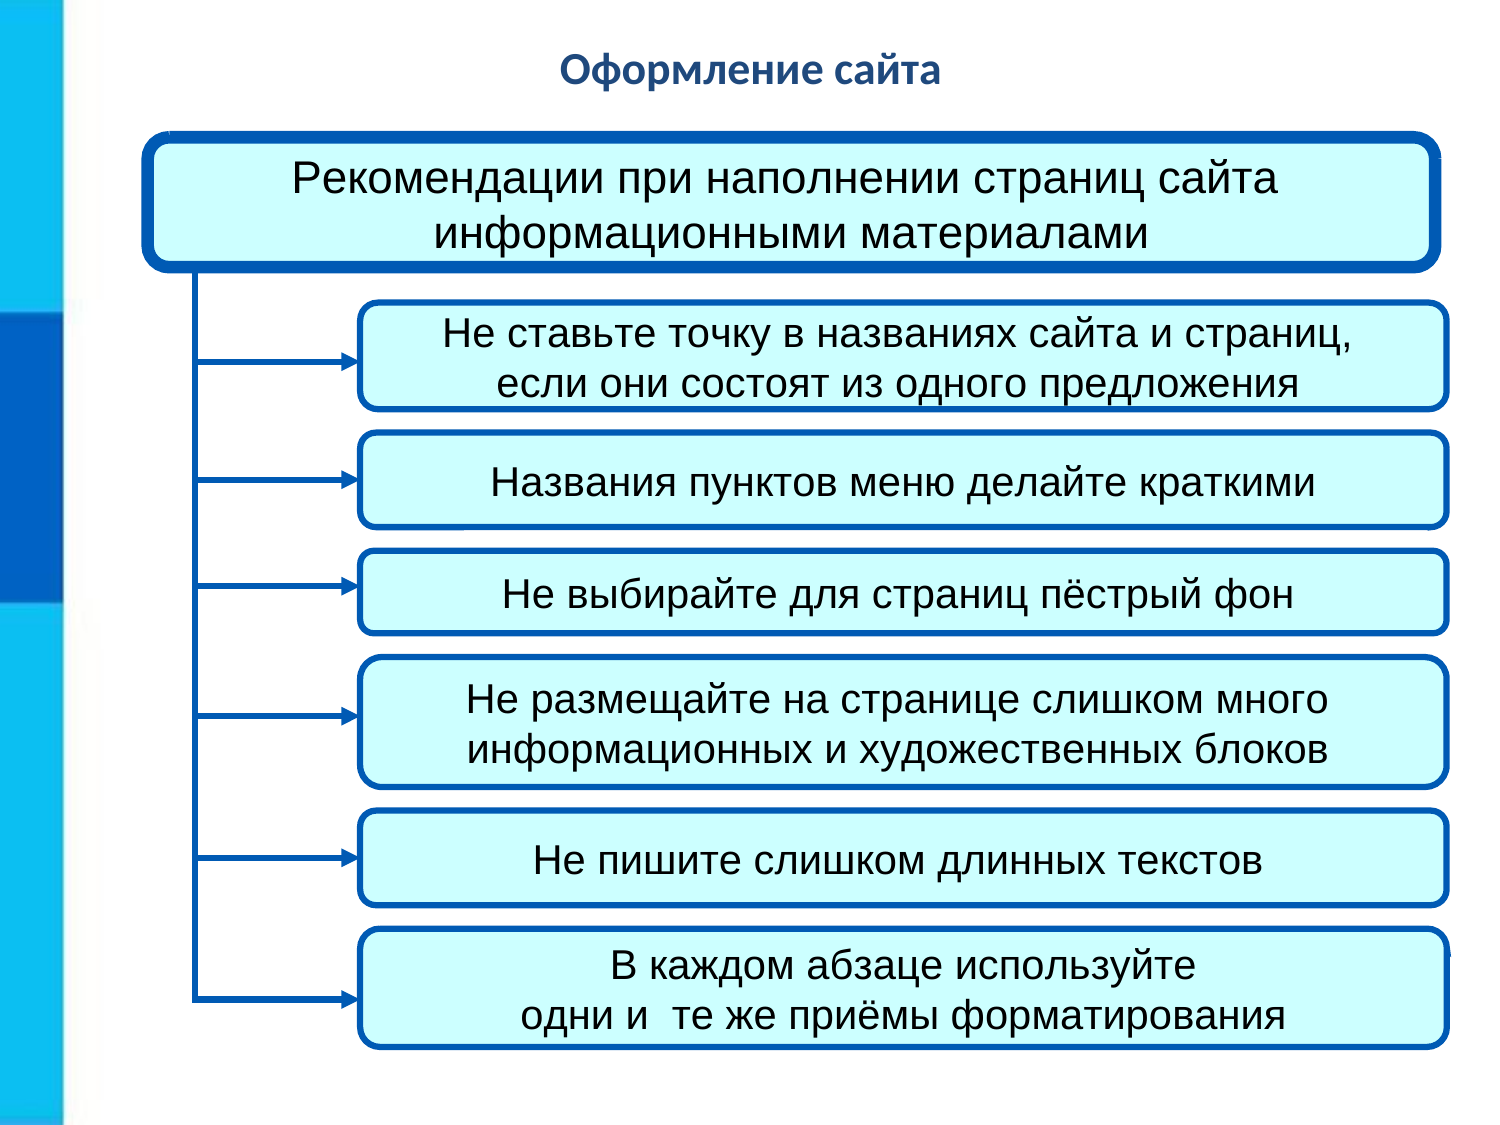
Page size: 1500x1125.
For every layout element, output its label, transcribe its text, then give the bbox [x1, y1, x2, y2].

text_box Не ставьте точку в названиях сайта и страниц, если они состоят из одного предложения [360, 302, 1447, 410]
text_box Не пишите слишком длинных текстов [360, 810, 1447, 906]
text_box В каждом абзаце используйте одни и те же приёмы форматирования [360, 928, 1447, 1047]
picture [0, 0, 1500, 1125]
text_box Не размещайте на странице слишком много информационных и художественных блоков [360, 657, 1447, 788]
text_box Названия пунктов меню делайте краткими [360, 432, 1447, 528]
text_box Оформление сайта [76, 30, 1425, 102]
text_box Рекомендации при наполнении страниц сайта информационными материалами [147, 137, 1436, 268]
text_box Не выбирайте для страниц пёстрый фон [360, 550, 1447, 634]
